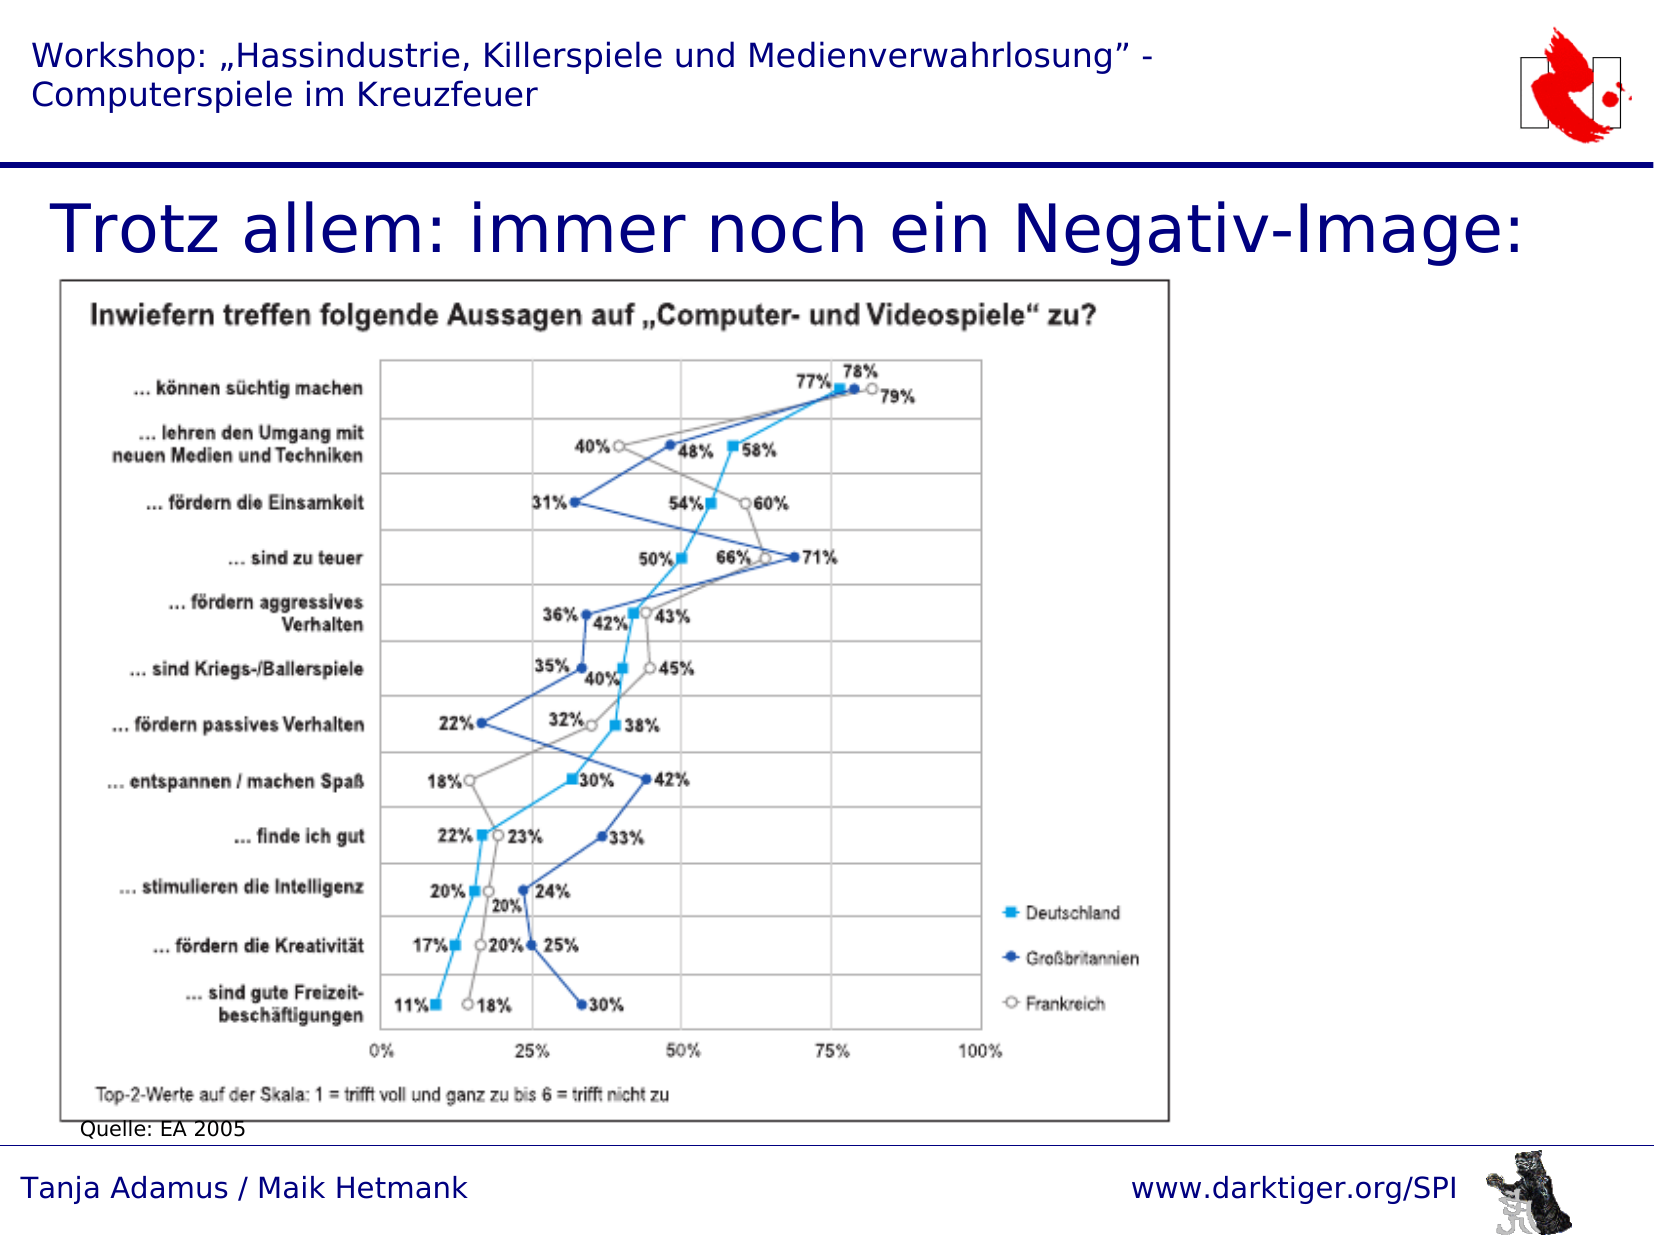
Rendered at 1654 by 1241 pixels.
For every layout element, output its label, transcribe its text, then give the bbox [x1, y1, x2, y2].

text_box Trotz allem: immer noch ein Negativ-Image: [35, 183, 1595, 276]
picture [54, 274, 1182, 1140]
text_box Workshop: „Hassindustrie, Killerspiele und Medienverwahrlosung” - Computerspiele im Kreuzfeuer [16, 29, 1418, 178]
picture [1503, 16, 1632, 148]
text_box Quelle: EA 2005 [65, 1110, 262, 1150]
picture [1486, 1150, 1572, 1235]
